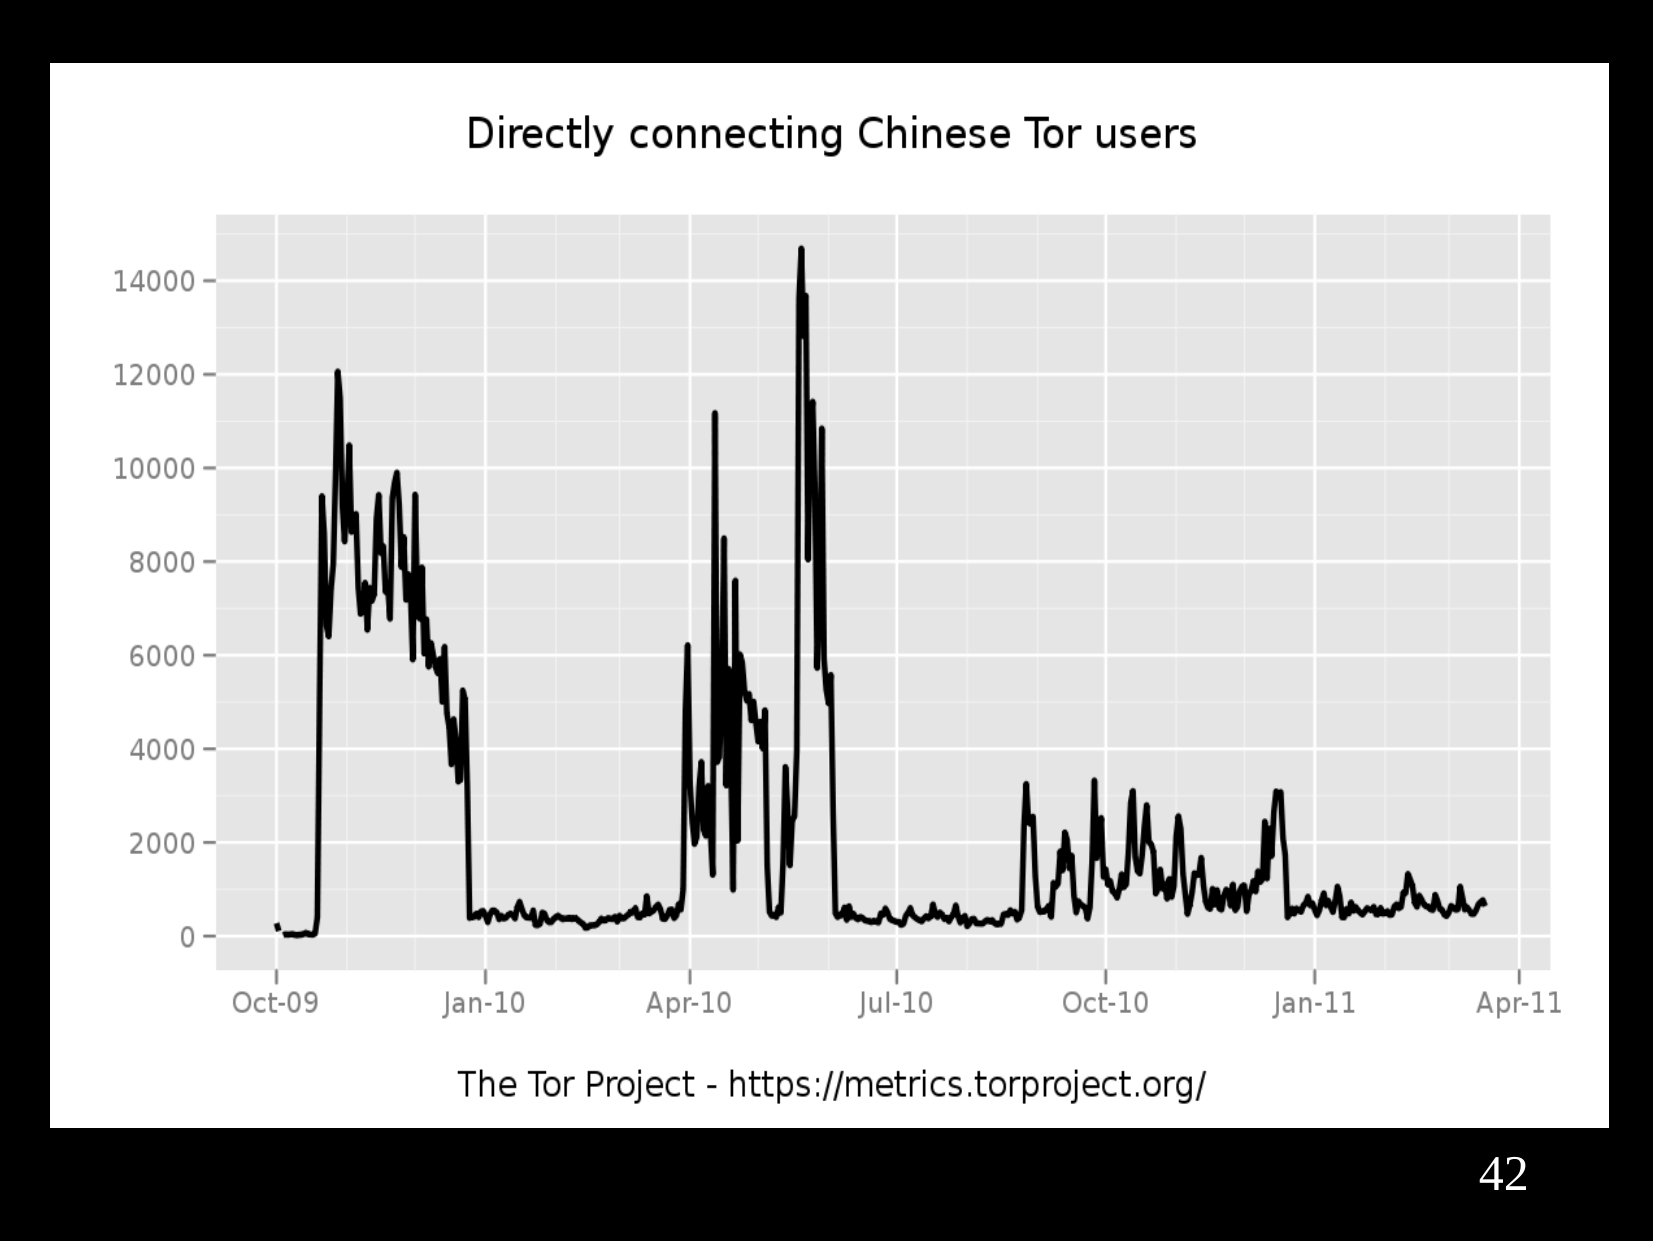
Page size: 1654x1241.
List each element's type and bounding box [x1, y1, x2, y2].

picture [50, 63, 1609, 1128]
